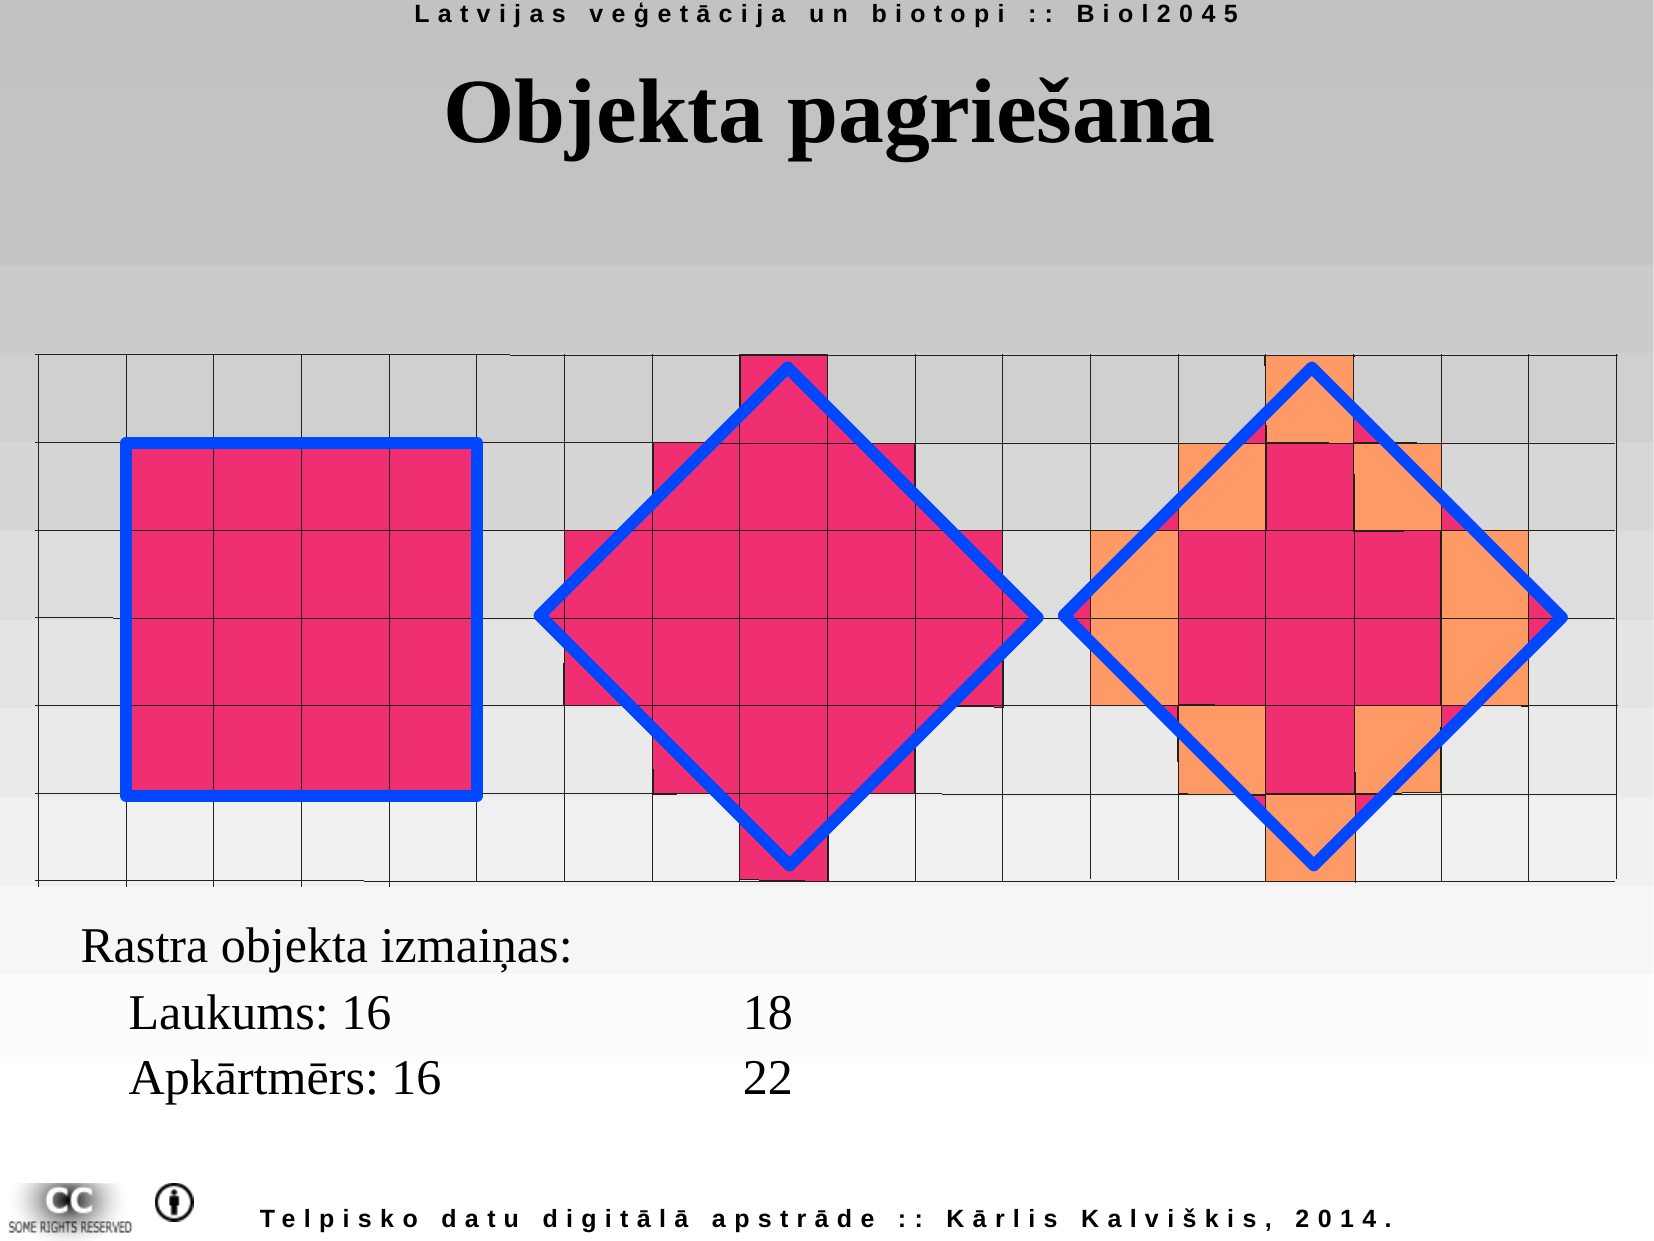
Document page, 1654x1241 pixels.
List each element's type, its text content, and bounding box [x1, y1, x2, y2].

text_box [1003, 619, 1026, 642]
text_box [390, 706, 471, 790]
text_box Laukums: 16 [128, 985, 392, 1041]
text_box [1091, 652, 1144, 705]
text_box [653, 531, 739, 618]
text_box [132, 706, 213, 790]
text_box [1354, 420, 1377, 443]
text_box [1484, 661, 1528, 705]
text_box [214, 706, 301, 790]
text_box [728, 794, 739, 805]
text_box [302, 706, 389, 790]
text_box [1091, 531, 1178, 618]
text_box [302, 449, 389, 530]
text_box [828, 418, 853, 443]
text_box [1253, 795, 1265, 807]
text_box [1355, 531, 1441, 618]
text_box [1091, 531, 1138, 578]
text_box [302, 619, 389, 705]
text_box [828, 794, 851, 817]
text_box [1265, 827, 1355, 881]
text_box Rastra objekta izmaiņas: [80, 918, 574, 974]
text_box [653, 739, 707, 793]
text_box [565, 531, 614, 580]
text_box [653, 706, 739, 793]
text_box [390, 449, 471, 530]
text_box 18 [742, 985, 793, 1041]
text_box [1179, 444, 1225, 490]
text_box [565, 651, 619, 705]
text_box [1159, 511, 1178, 530]
text_box [549, 601, 564, 618]
text_box [132, 449, 213, 530]
text_box [740, 356, 827, 405]
text_box [828, 706, 915, 793]
text_box [960, 663, 1002, 705]
text_box [740, 444, 827, 530]
text_box [916, 619, 1002, 705]
text_box [916, 531, 1002, 618]
text_box [1442, 706, 1463, 727]
text_box [916, 706, 939, 729]
picture [0, 0, 1654, 1241]
text_box [1356, 795, 1374, 813]
text_box [1529, 595, 1552, 618]
text_box [1073, 599, 1090, 618]
text_box [565, 619, 652, 705]
text_box [1179, 619, 1265, 705]
text_box [1442, 508, 1464, 530]
text_box [653, 443, 702, 492]
text_box [1266, 356, 1353, 403]
text_box [132, 531, 213, 618]
text_box [1091, 619, 1178, 705]
text_box [1266, 531, 1354, 618]
text_box [872, 750, 915, 793]
text_box [653, 619, 739, 705]
text_box [1266, 706, 1441, 794]
text_box [1266, 444, 1441, 530]
text_box [916, 506, 940, 530]
text_box [1003, 593, 1028, 618]
text_box [740, 531, 827, 618]
text_box [1529, 619, 1550, 640]
text_box [1179, 531, 1265, 618]
text_box [1442, 531, 1528, 618]
text_box [828, 619, 915, 705]
text_box [1442, 619, 1528, 705]
text_box [390, 619, 471, 705]
text_box [1266, 619, 1354, 705]
text_box [302, 531, 389, 618]
text_box [874, 444, 915, 485]
text_box [1179, 706, 1265, 794]
text_box [1355, 619, 1441, 705]
text_box [132, 619, 213, 705]
text_box [640, 706, 652, 718]
text_box [740, 826, 827, 881]
text_box [214, 449, 301, 530]
text_box [740, 794, 827, 856]
text_box [1246, 424, 1265, 443]
title Objekta pagriešana [34, 61, 1626, 296]
text_box [635, 513, 652, 530]
text_box [828, 531, 915, 618]
text_box 22 [742, 1050, 793, 1106]
text_box [1164, 706, 1178, 720]
text_box [828, 444, 915, 530]
text_box [214, 619, 301, 705]
text_box [1266, 795, 1355, 856]
text_box [1398, 444, 1441, 487]
text_box [722, 426, 739, 443]
text_box [1179, 740, 1233, 794]
text_box [740, 377, 827, 443]
text_box [653, 444, 739, 530]
text_box [740, 706, 827, 793]
text_box [565, 531, 652, 618]
text_box [1485, 531, 1528, 574]
text_box [390, 531, 471, 618]
text_box [1395, 748, 1441, 794]
text_box [1266, 377, 1353, 443]
text_box Apkārtmērs: 16 [128, 1050, 442, 1106]
text_box [214, 531, 301, 618]
text_box [961, 531, 1002, 572]
text_box [553, 619, 564, 630]
text_box [1077, 619, 1090, 632]
text_box [1179, 444, 1265, 530]
text_box [740, 619, 827, 705]
